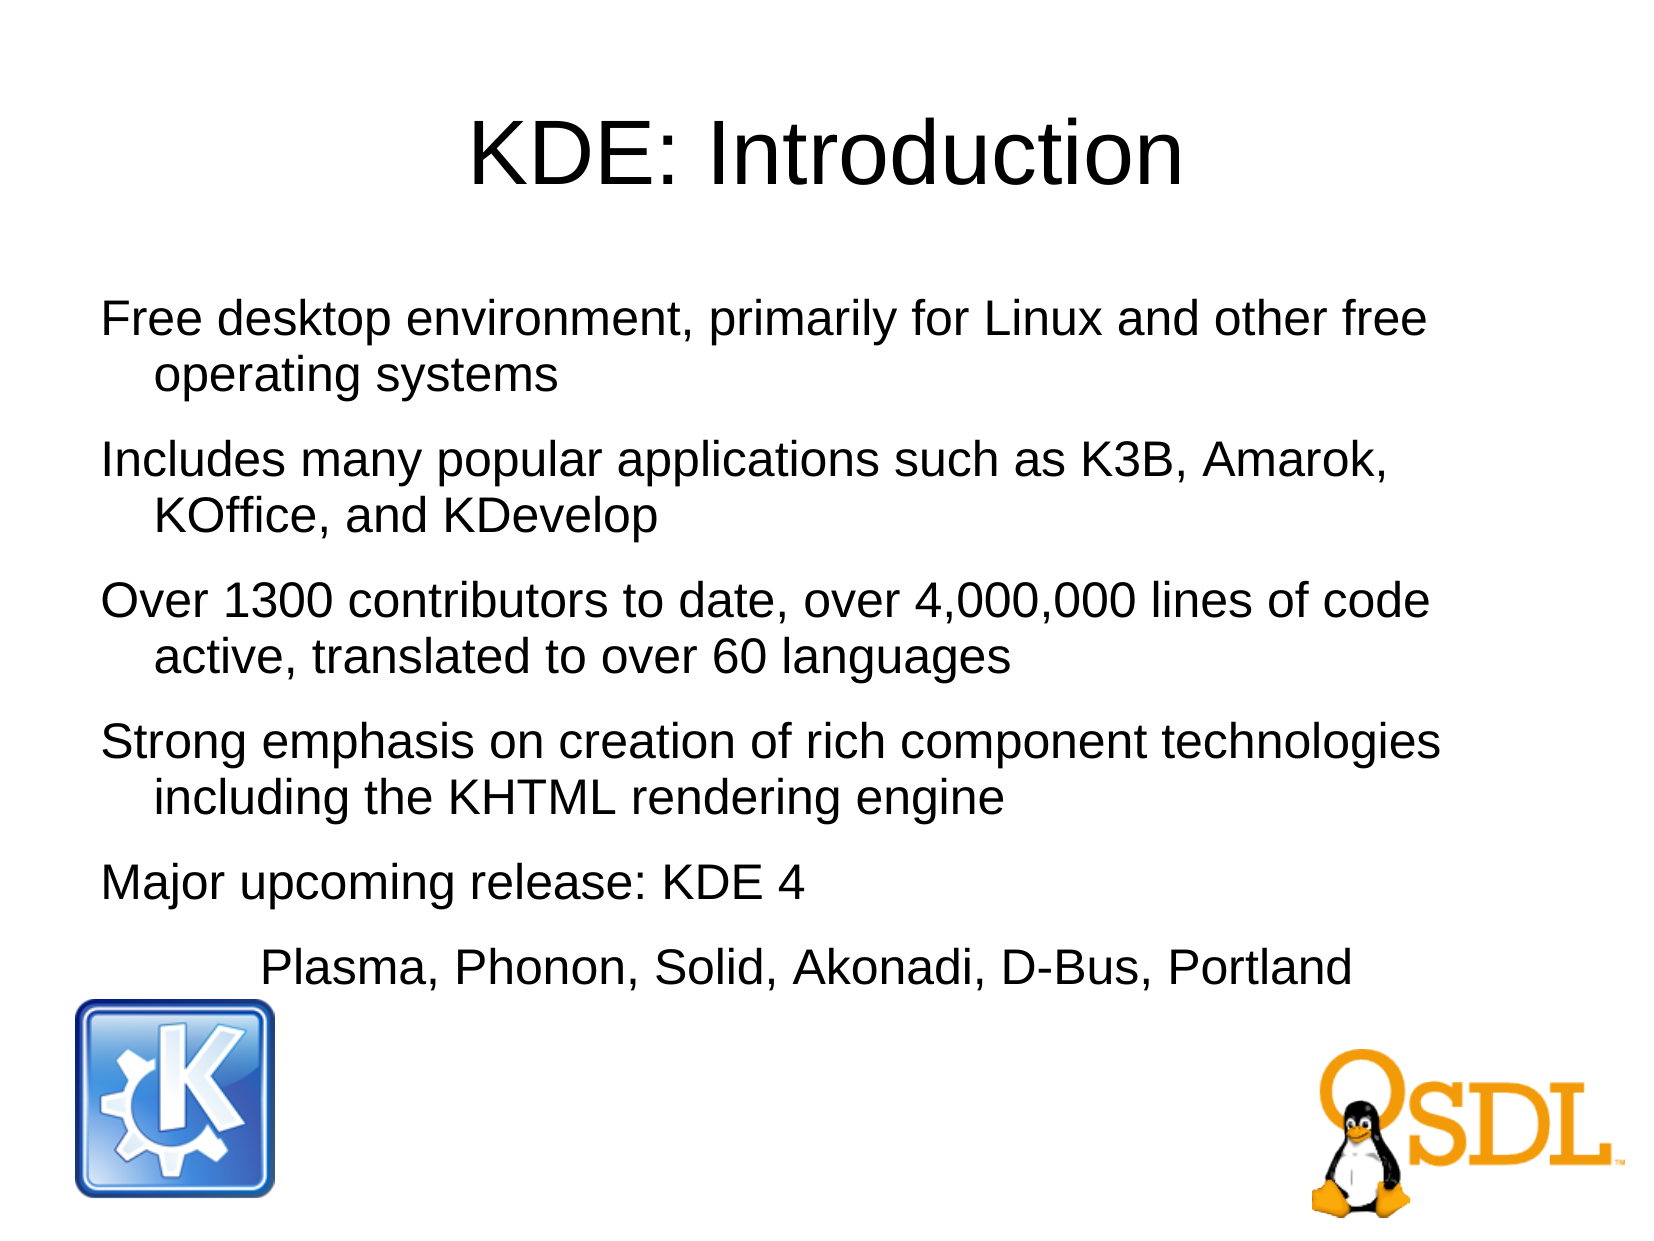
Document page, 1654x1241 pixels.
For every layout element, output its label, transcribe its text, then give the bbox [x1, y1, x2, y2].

picture [1312, 1049, 1625, 1218]
list Free desktop environment, primarily for Linux and other free operating systems Includes many popular applications such as K3B, Amarok, KOffice, and KDevelop Over 1300 contributors to date, over 4,000,000 lines of code active, translated to over 60 languages Strong emphasis on creation of rich component technologies including the KHTML rendering engine Major upcoming release: KDE 4 Plasma, Phonon, Solid, Akonadi, D-Bus, Portland [82, 290, 1571, 1109]
title KDE: Introduction [82, 49, 1571, 257]
picture [75, 999, 275, 1200]
